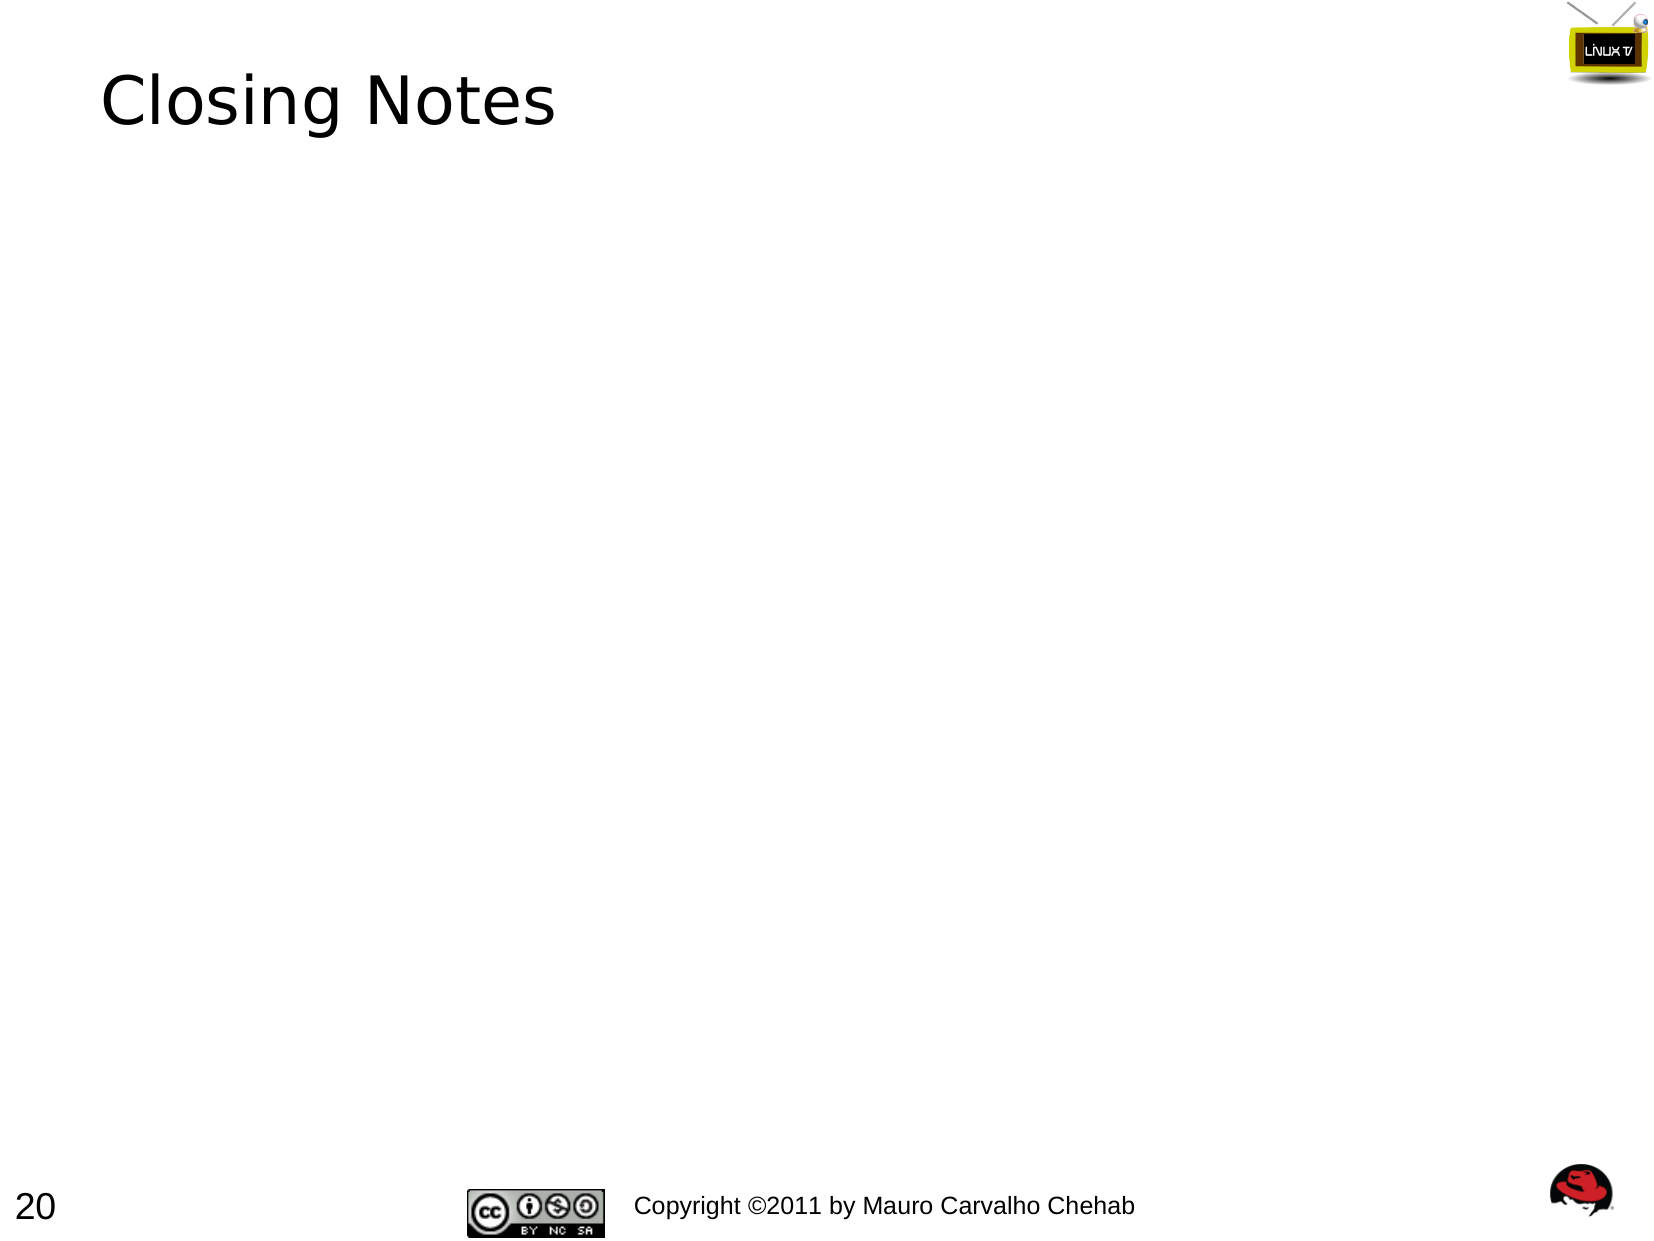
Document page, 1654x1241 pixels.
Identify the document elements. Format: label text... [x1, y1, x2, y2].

picture [467, 1189, 605, 1238]
picture [1549, 1162, 1619, 1224]
title Closing Notes [100, 45, 1506, 157]
picture [1564, 0, 1654, 89]
